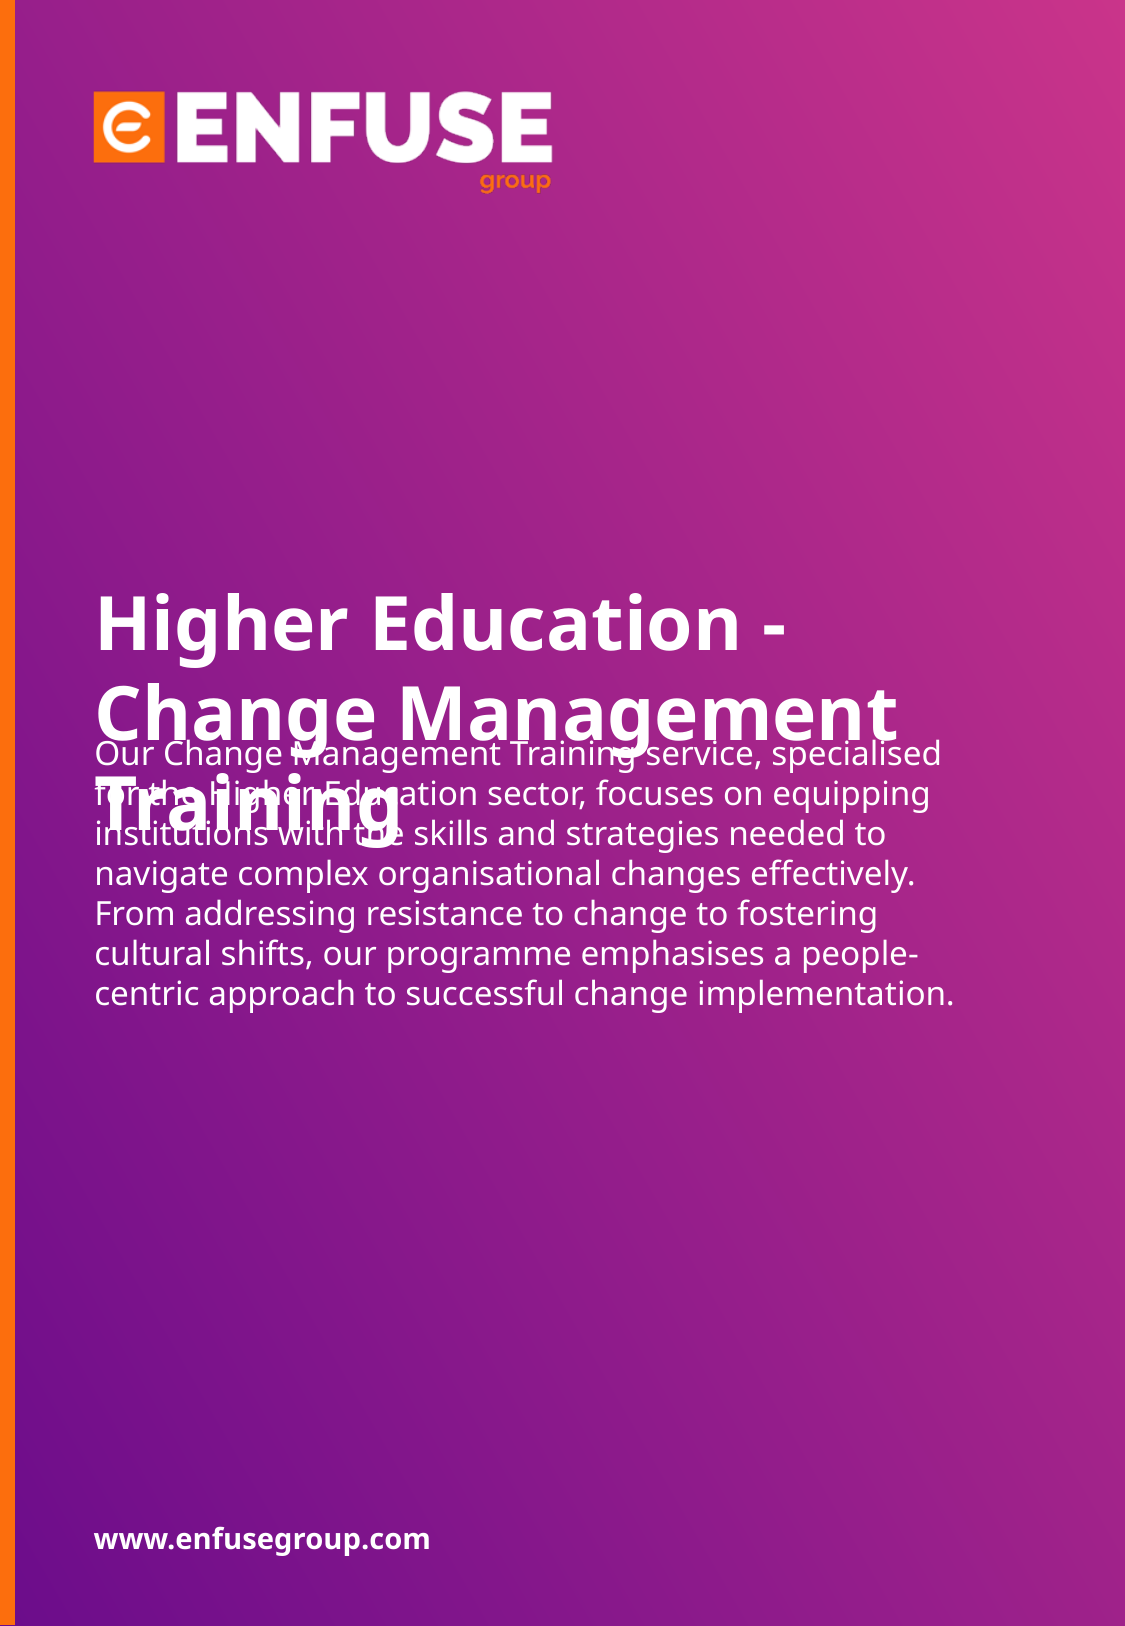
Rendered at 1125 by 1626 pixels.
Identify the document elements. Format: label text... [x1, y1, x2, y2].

text_box Our Change Management Training service, specialised for the Higher Education sector, focuses on equipping institutions with the skills and strategies needed to navigate complex organisational changes effectively. From addressing resistance to change to fostering cultural shifts, our programme emphasises a people-centric approach to successful change implementation. [94, 724, 980, 1227]
text_box Higher Education - Change Management Training [94, 567, 1064, 694]
